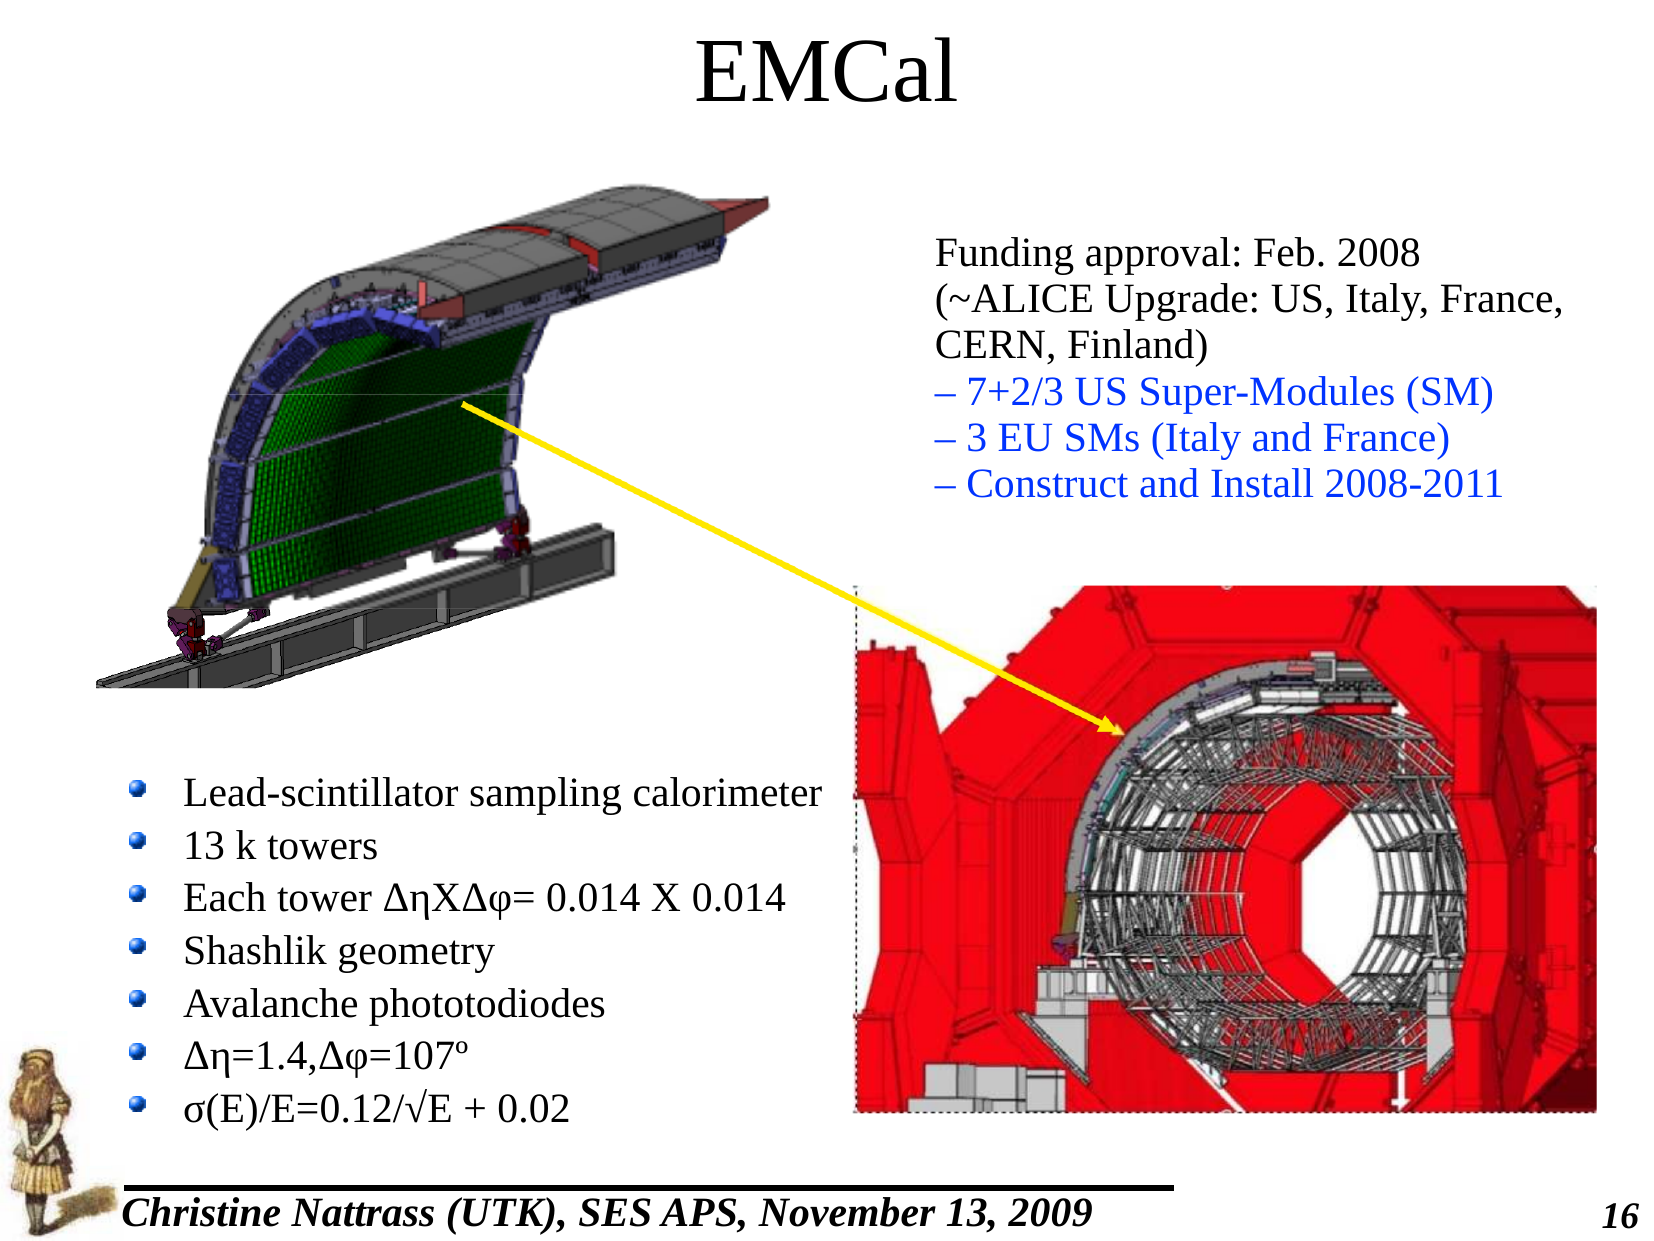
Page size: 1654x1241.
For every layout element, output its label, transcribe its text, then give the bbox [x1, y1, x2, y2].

text_box Funding approval: Feb. 2008 (~ALICE Upgrade: US, Italy, France, CERN, Finland) – 7+2/3 US Super-Modules (SM) – 3 EU SMs (Italy and France) – Construct and Install 2008-2011 [919, 221, 1603, 515]
list Lead-scintillator sampling calorimeter 13 k towers Each tower ΔηXΔφ= 0.014 X 0.014 Shashlik geometry Avalanche phototodiodes Δη=1.4,Δφ=107º σ(E)/E=0.12/√E + 0.02 [112, 712, 835, 1176]
picture [0, 183, 1597, 1241]
title EMCal [82, 0, 1571, 151]
